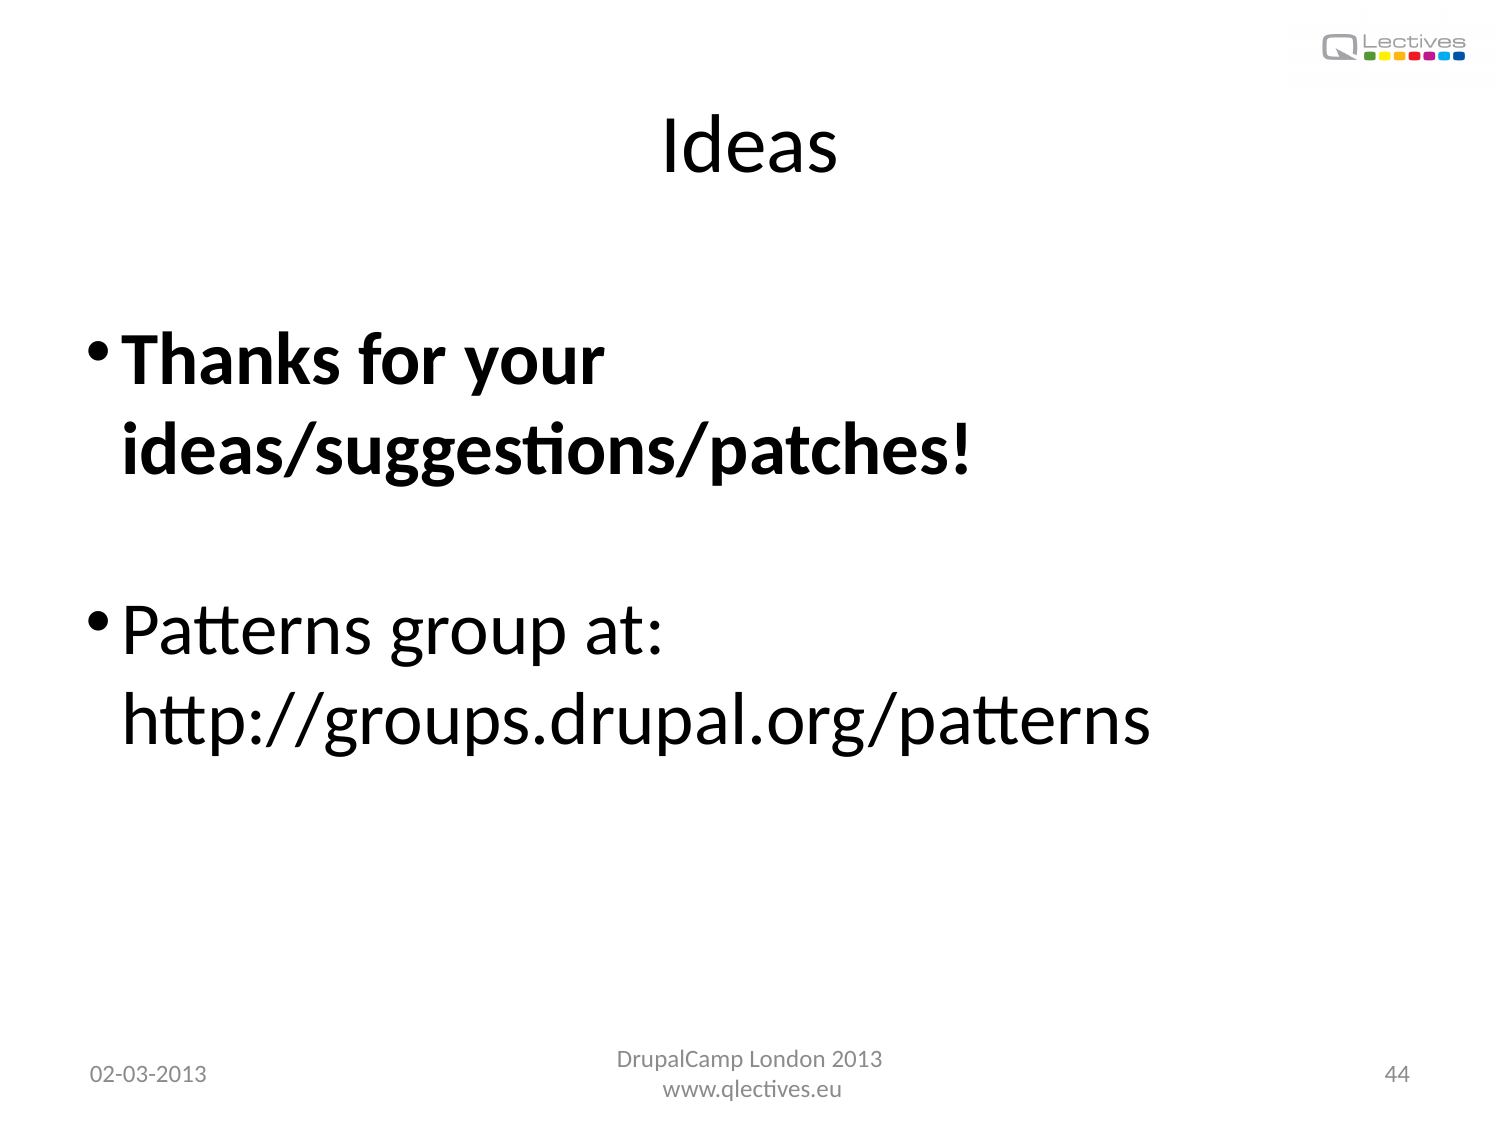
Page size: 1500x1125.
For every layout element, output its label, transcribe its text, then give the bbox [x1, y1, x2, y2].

text_box DrupalCamp London 2013 www.qlectives.eu [512, 1042, 988, 1103]
text_box <number> [1074, 1042, 1425, 1103]
picture [1288, 9, 1500, 90]
text_box Thanks for your ideas/suggestions/patches! Patterns group at: http://groups.drupal.org/patterns [70, 212, 1434, 955]
text_box Ideas [75, 45, 1425, 212]
text_box 02-03-2013 [74, 1042, 425, 1103]
